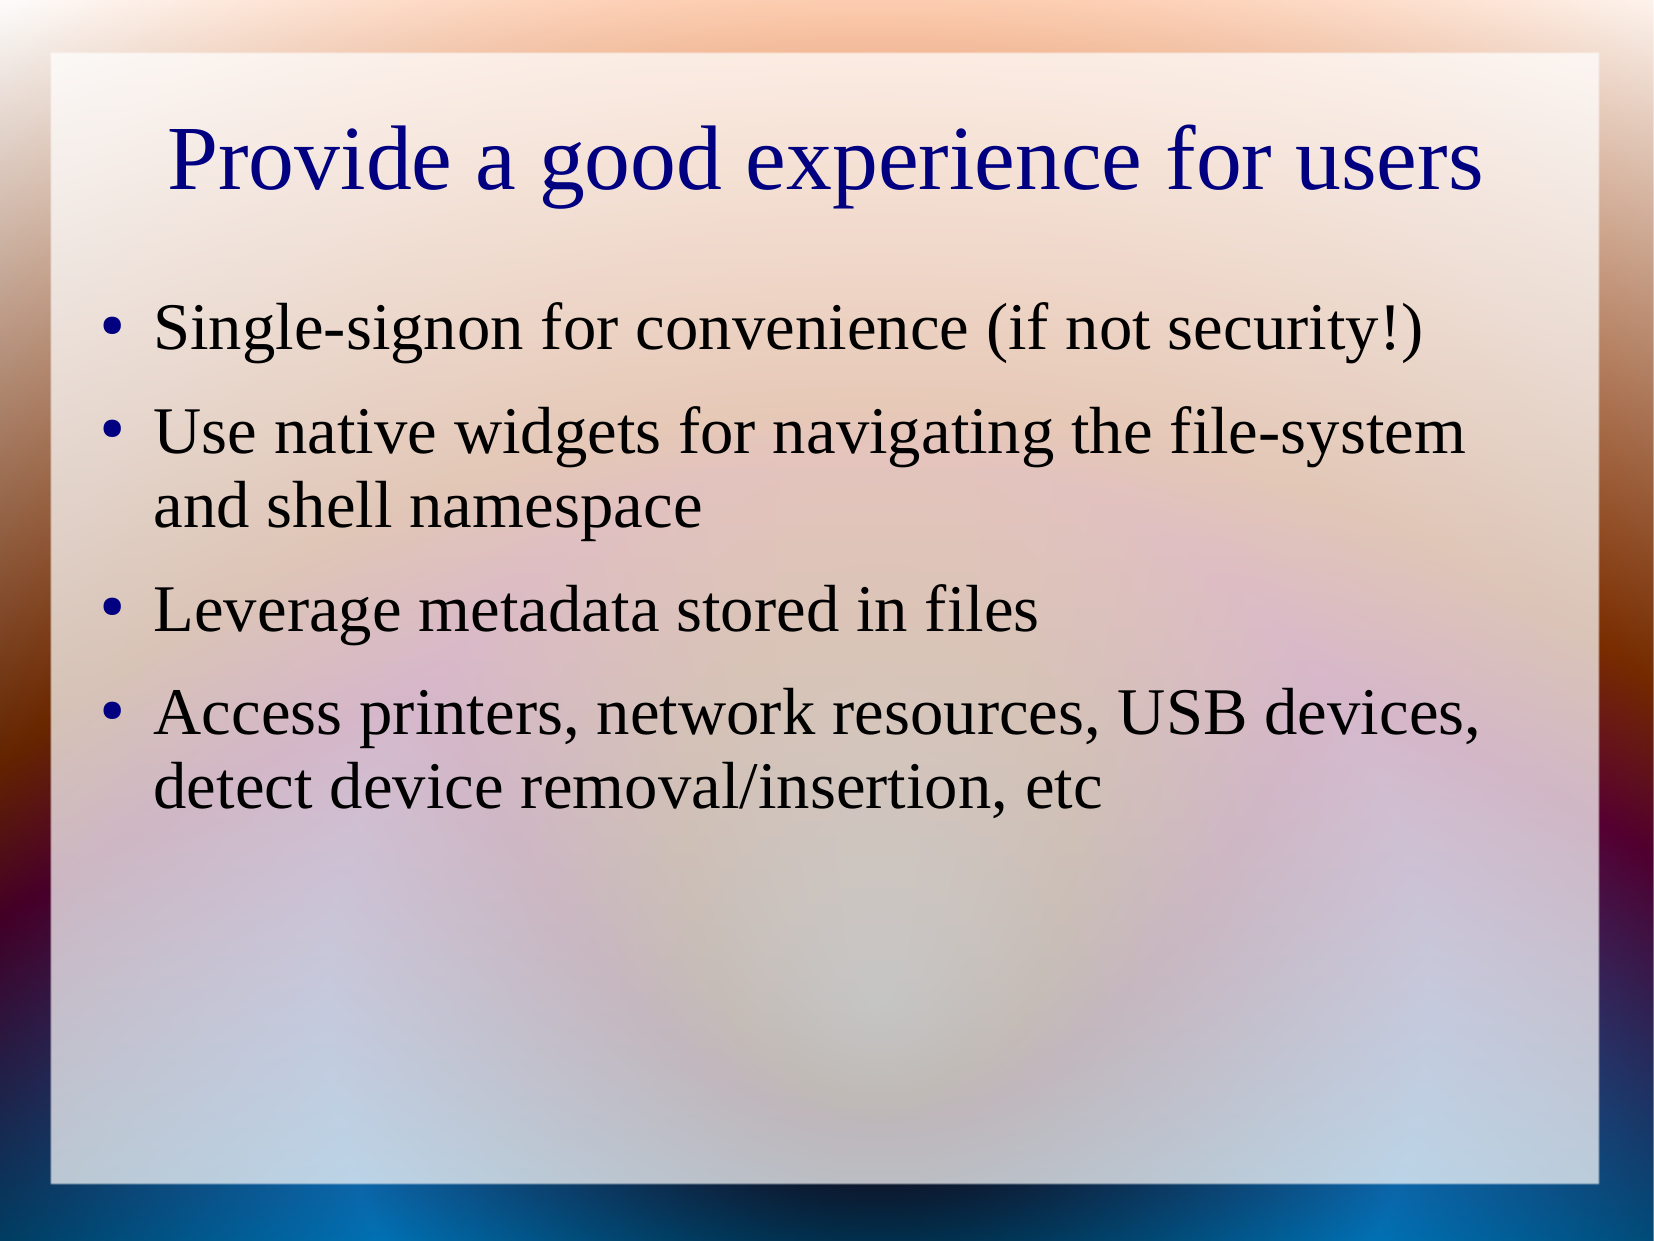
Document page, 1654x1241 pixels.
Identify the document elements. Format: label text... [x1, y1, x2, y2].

title Provide a good experience for users [82, 62, 1571, 256]
picture [0, 0, 1654, 1241]
list Single-signon for convenience (if not security!) Use native widgets for navigating the file-system and shell namespace Leverage metadata stored in files Access printers, network resources, USB devices, detect device removal/insertion, etc [82, 290, 1571, 1019]
